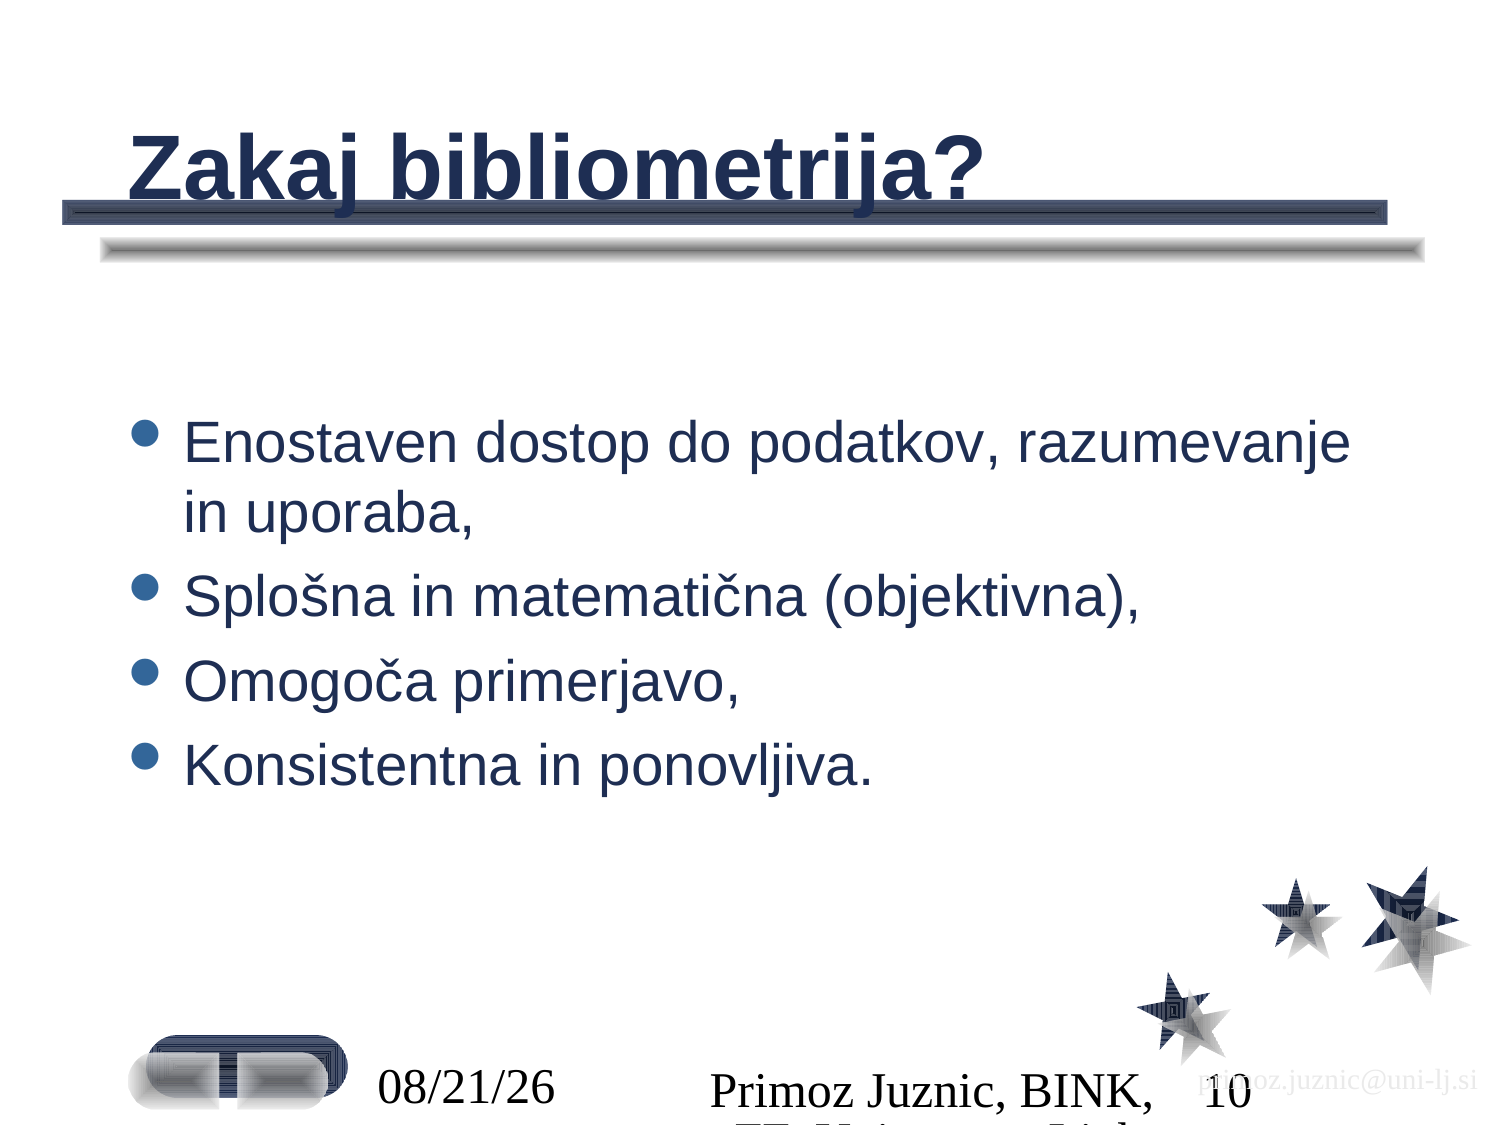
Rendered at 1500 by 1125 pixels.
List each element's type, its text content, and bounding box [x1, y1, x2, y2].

title Zakaj bibliometrija? [112, 37, 1388, 225]
list Enostaven dostop do podatkov, razumevanje in uporaba, Splošna in matematična (objektivna), Omogoča primerjavo, Konsistentna in ponovljiva. [112, 312, 1388, 988]
